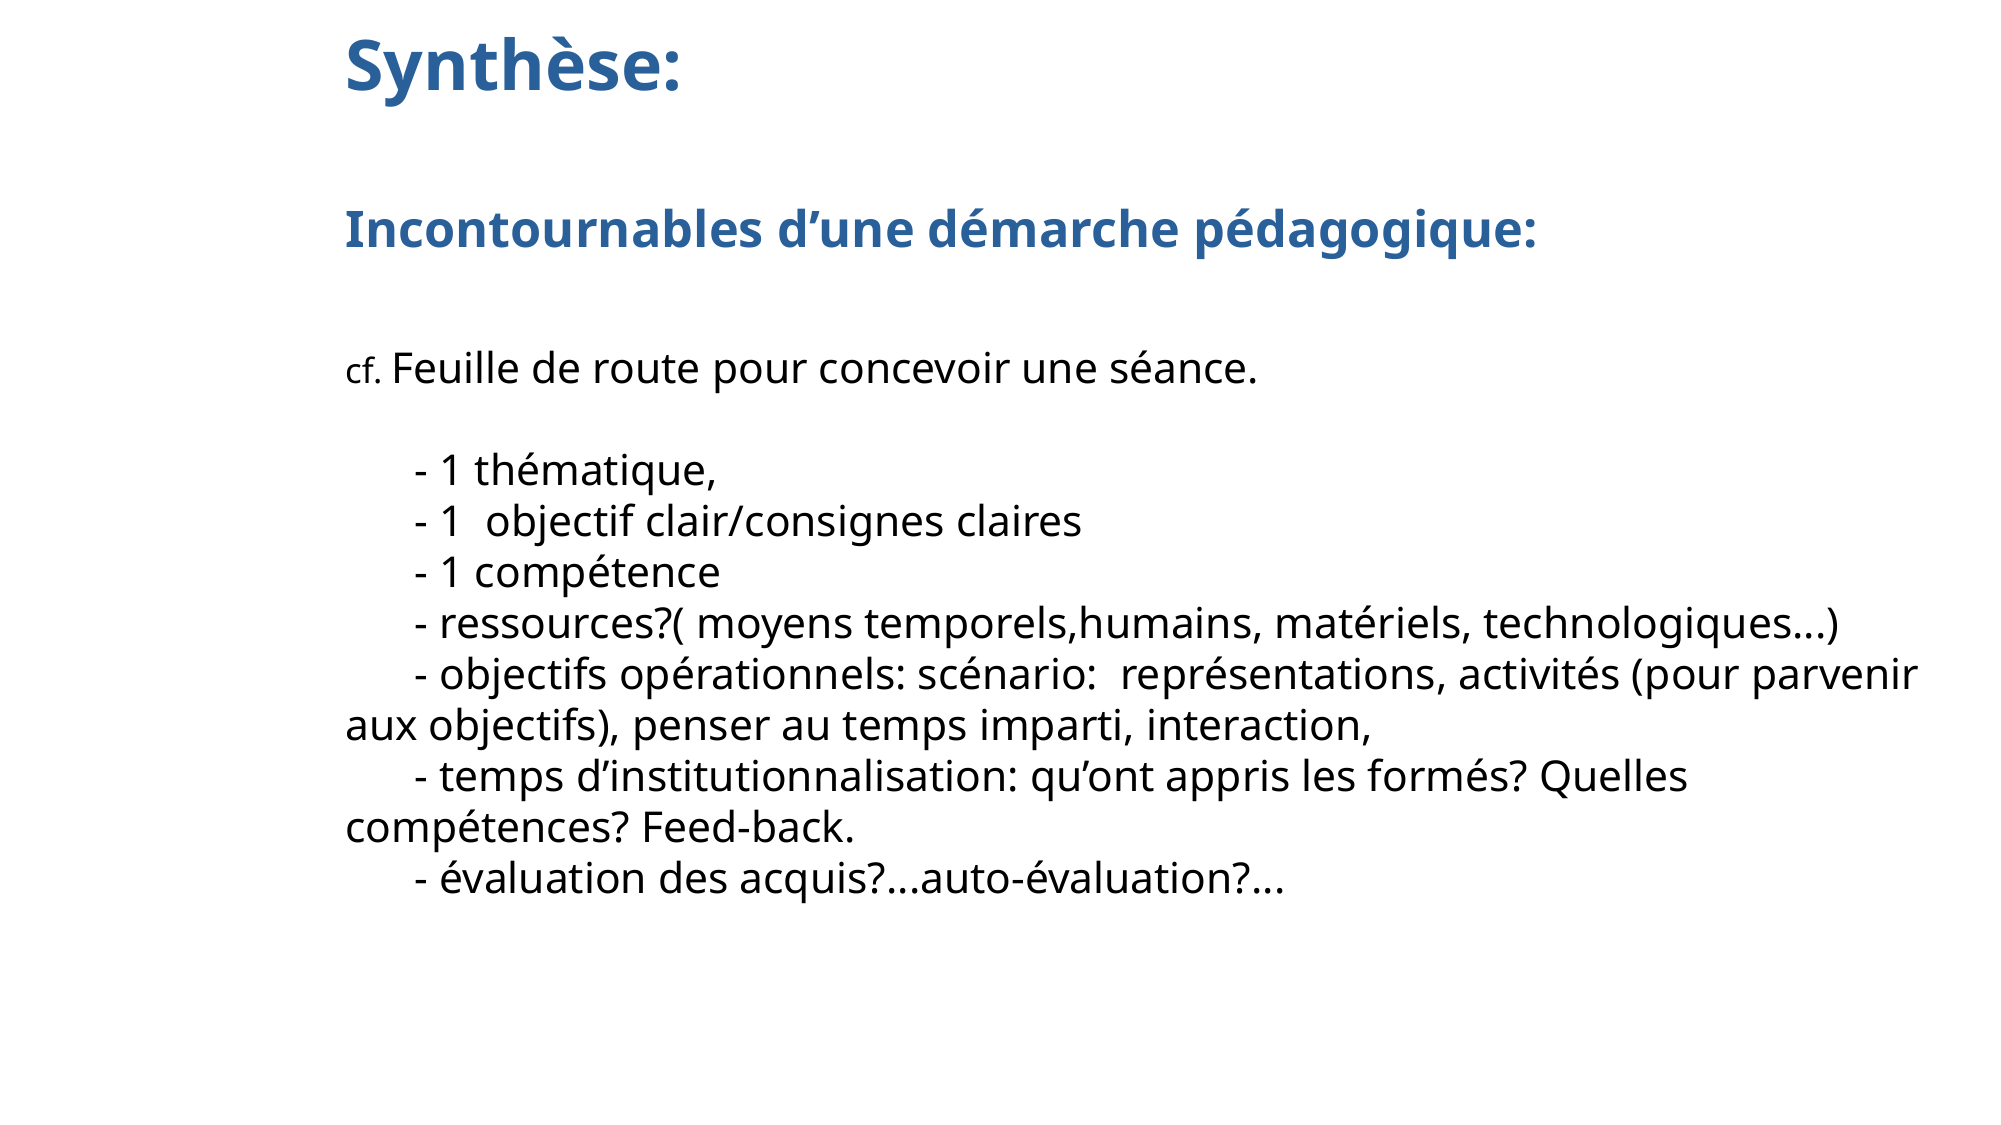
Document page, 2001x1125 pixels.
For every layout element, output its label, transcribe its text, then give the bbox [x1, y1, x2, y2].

title Synthèse: Incontournables d’une démarche pédagogique: cf. Feuille de route pour concevoir une séance. - 1 thématique, - 1 objectif clair/consignes claires - 1 compétence - ressources?( moyens temporels,humains, matériels, technologiques...) - objectifs opérationnels: scénario: représentations, activités (pour parvenir aux objectifs), penser au temps imparti, interaction, - temps d’institutionnalisation: qu’ont appris les formés? Quelles compétences? Feed-back. - évaluation des acquis?...auto-évaluation?... [345, 17, 1961, 1125]
